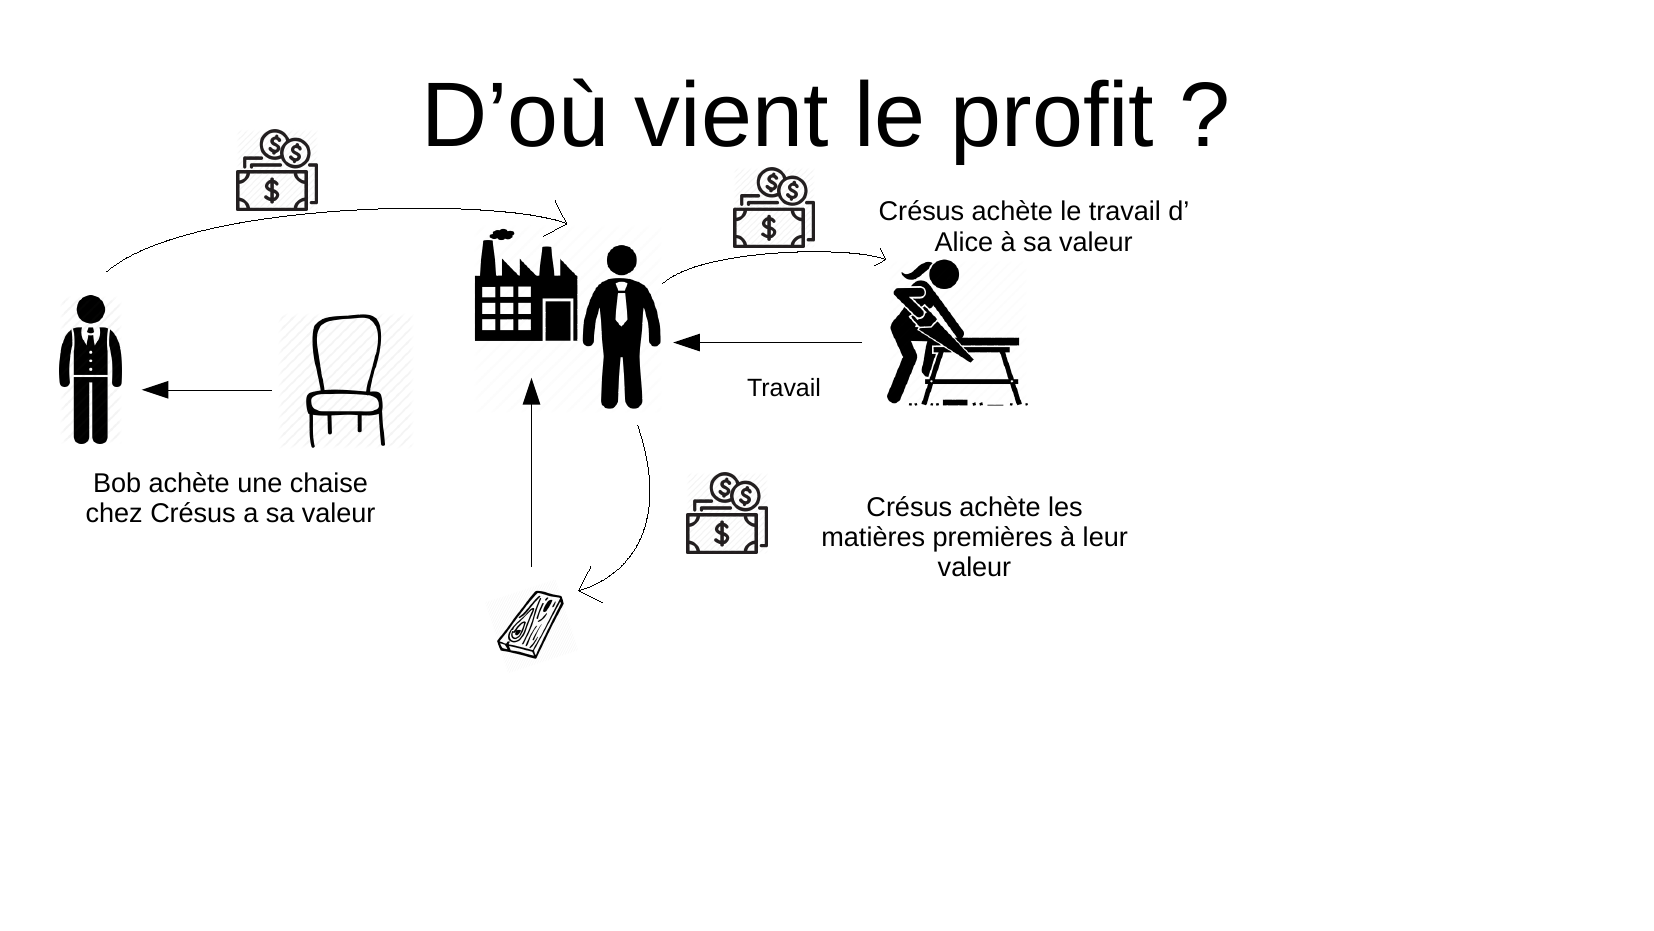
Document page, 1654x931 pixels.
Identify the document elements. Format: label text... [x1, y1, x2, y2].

picture [277, 312, 414, 449]
picture [887, 284, 1028, 406]
picture [59, 295, 122, 444]
picture [236, 129, 318, 211]
picture [484, 578, 579, 674]
picture [686, 472, 768, 554]
picture [472, 223, 663, 414]
text_box Crésus achète les matières premières à leur valeur [803, 484, 1146, 590]
text_box Crésus achète le travail d’ Alice à sa valeur [862, 188, 1205, 284]
text_box Travail [732, 366, 839, 414]
text_box Bob achète une chaise chez Crésus a sa valeur [59, 460, 402, 556]
title D’où vient le profit ? [82, 37, 1571, 193]
picture [733, 167, 815, 249]
